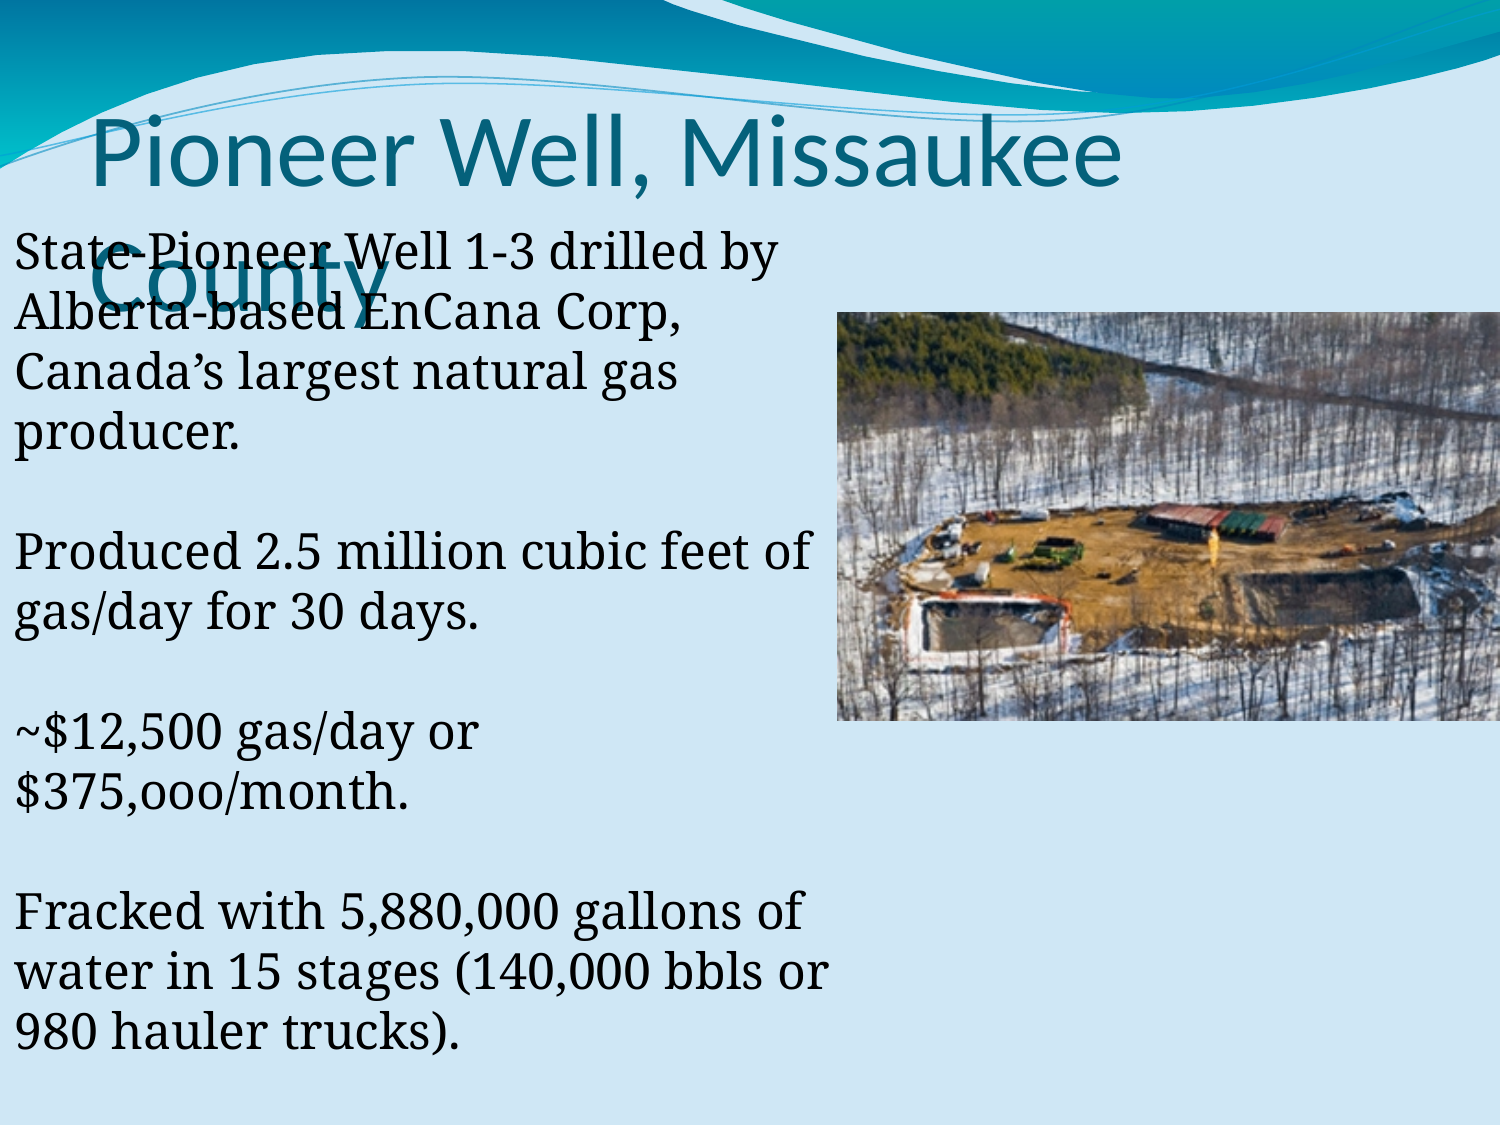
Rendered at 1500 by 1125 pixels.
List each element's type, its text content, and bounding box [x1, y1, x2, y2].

text_box State-Pioneer Well 1-3 drilled by Alberta-based EnCana Corp, Canada’s largest natural gas producer. Produced 2.5 million cubic feet of gas/day for 30 days. ~$12,500 gas/day or $375,ooo/month. Fracked with 5,880,000 gallons of water in 15 stages (140,000 bbls or 980 hauler trucks). [0, 212, 850, 1125]
title Pioneer Well, Missaukee County [75, 75, 1425, 188]
picture [850, 312, 1500, 722]
